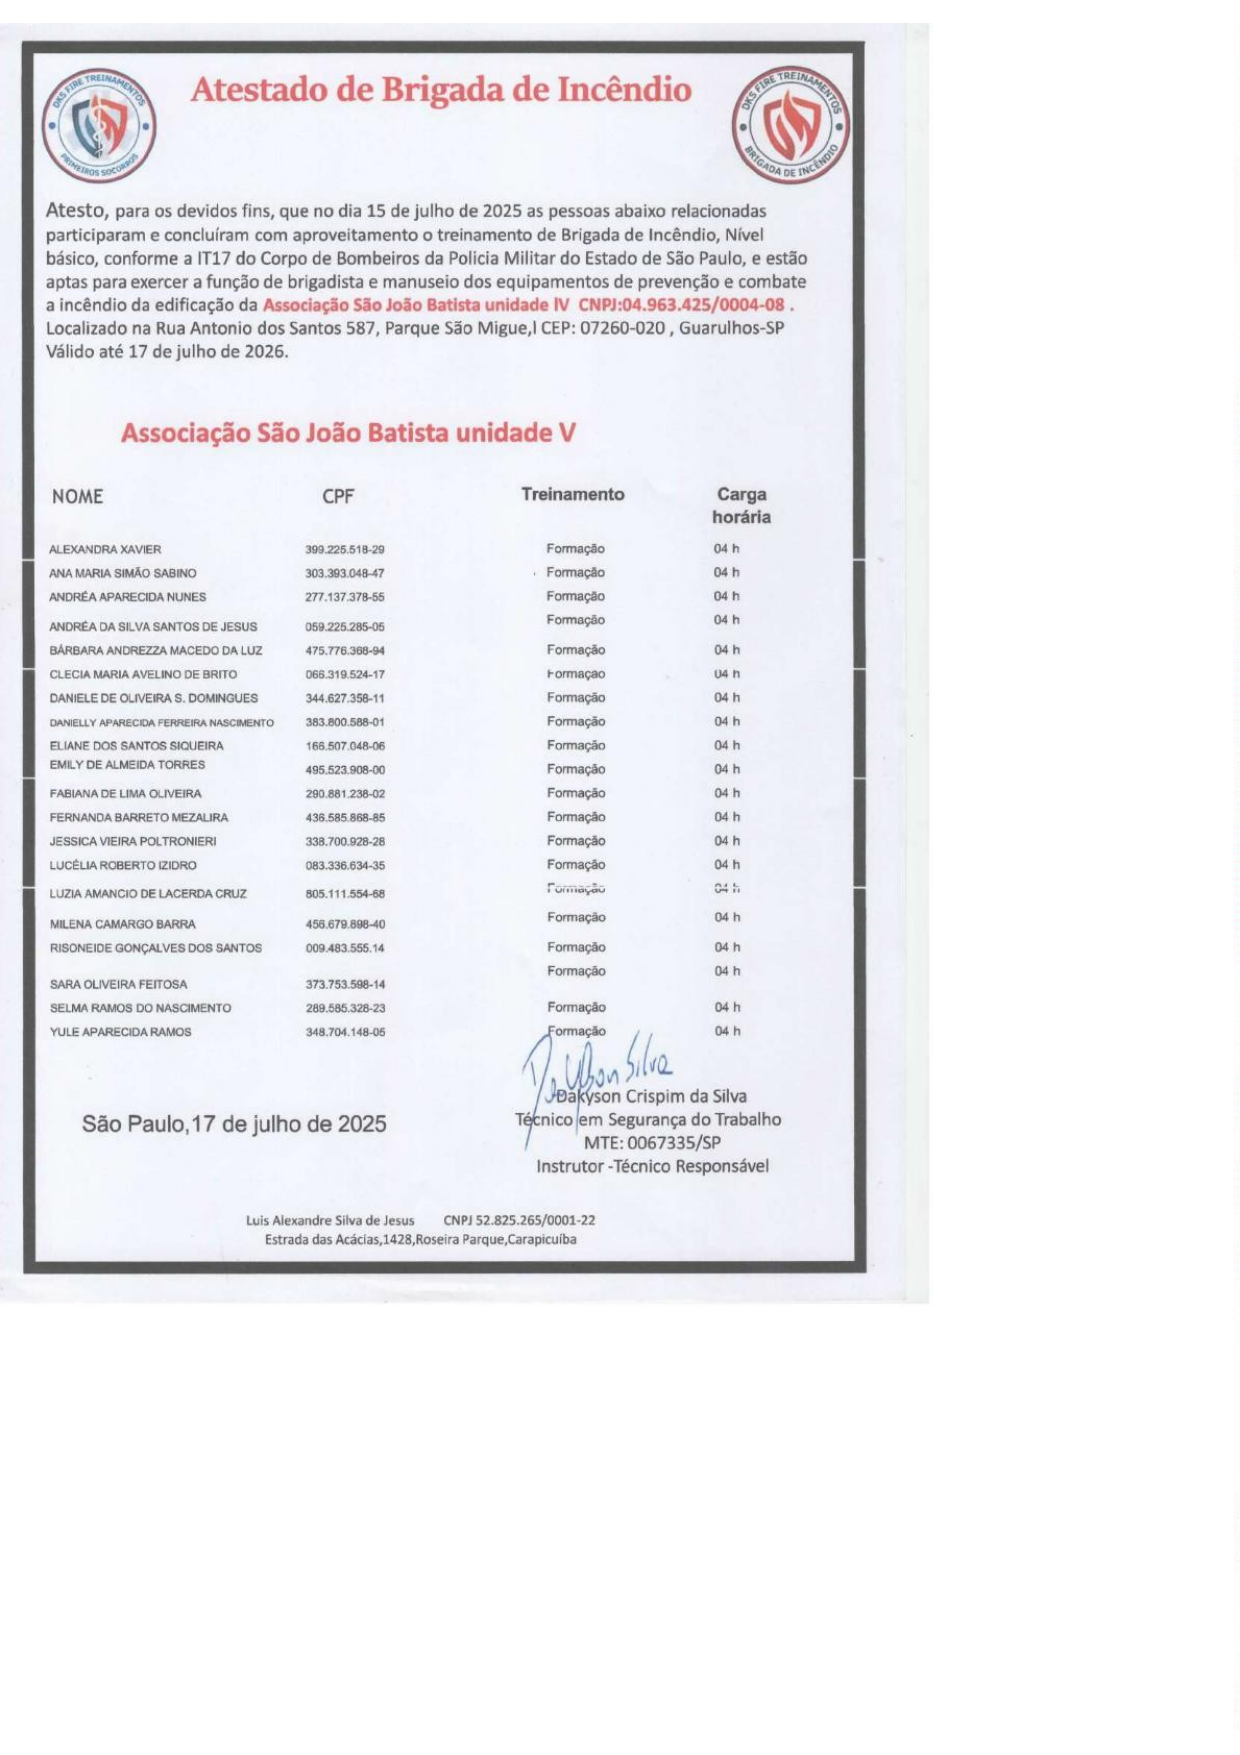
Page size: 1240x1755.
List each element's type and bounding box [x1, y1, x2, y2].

text_box [0, 23, 1240, 1731]
